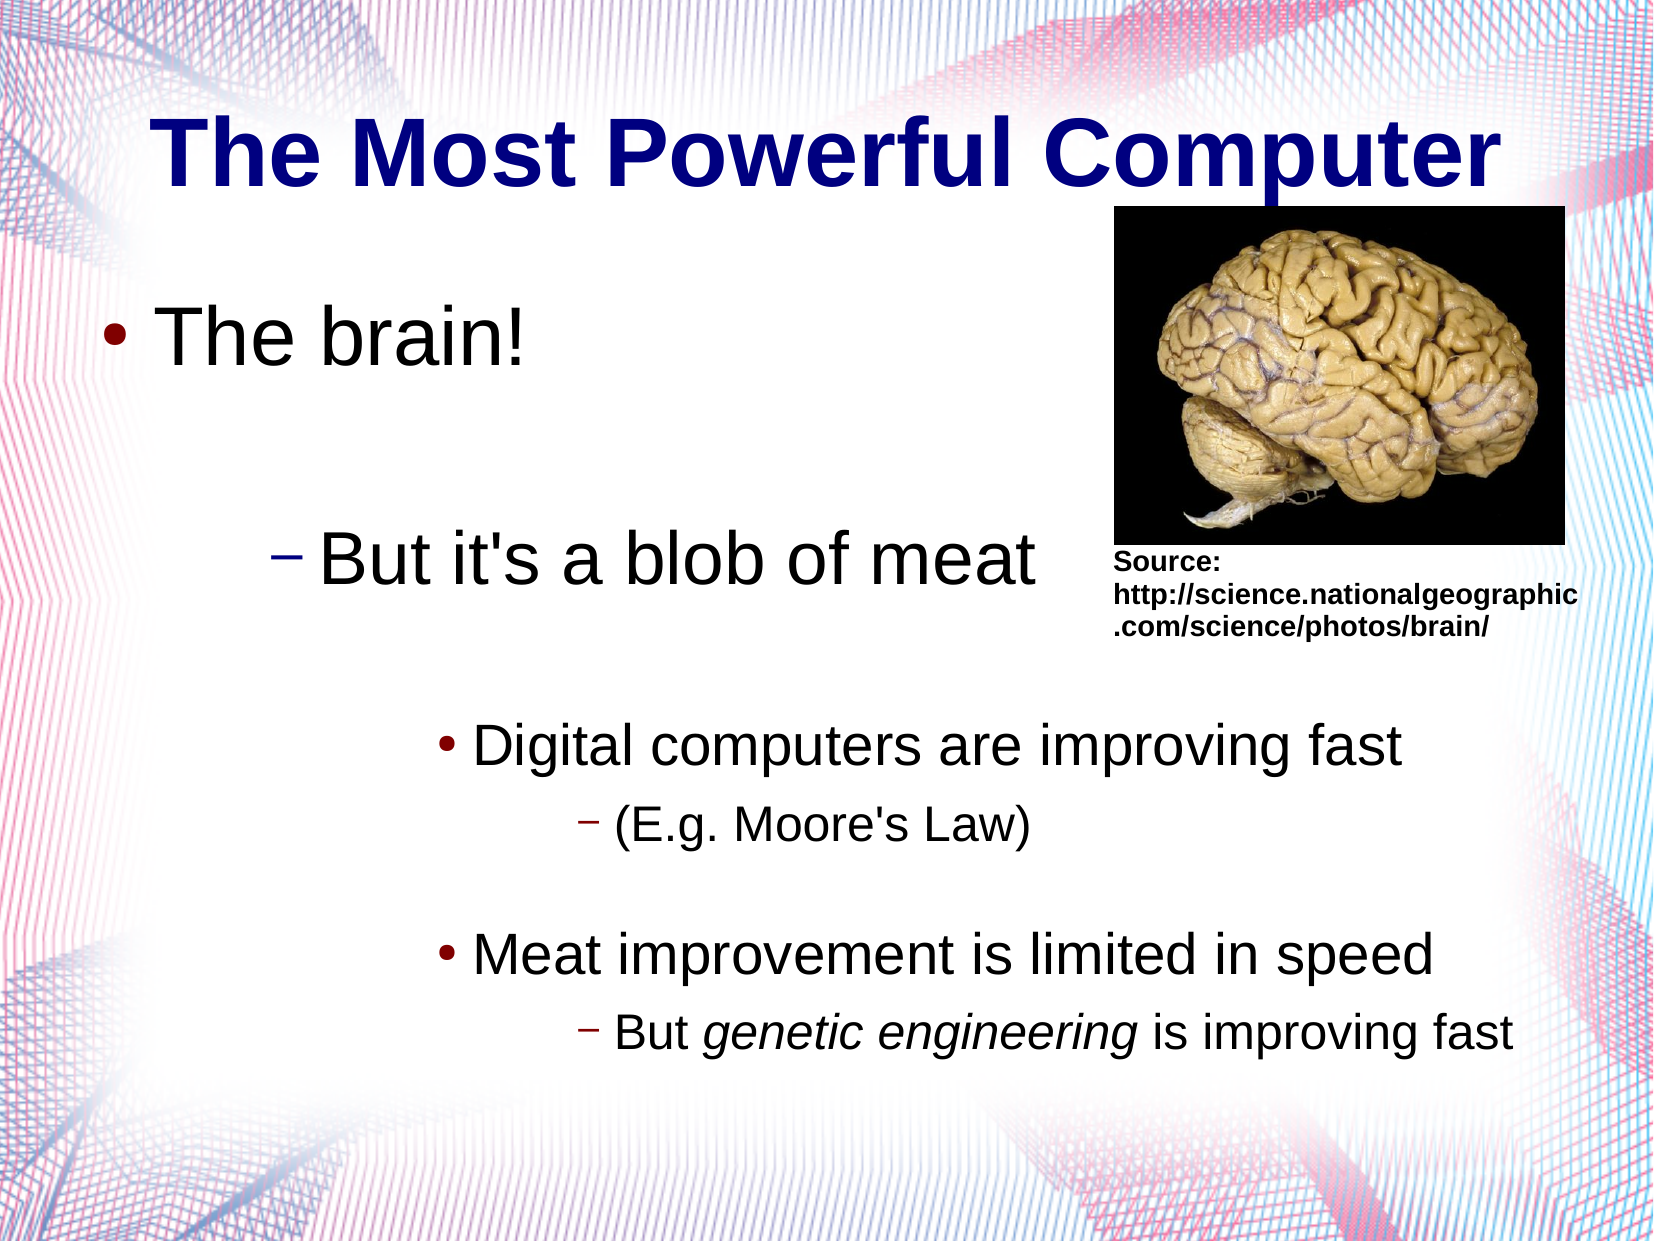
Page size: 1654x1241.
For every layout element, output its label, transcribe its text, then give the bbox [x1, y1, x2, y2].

text_box Source: http://science.nationalgeographic.com/science/photos/brain/ [1098, 537, 1601, 653]
title The Most Powerful Computer [82, 49, 1571, 257]
list The brain! But it's a blob of meat Digital computers are improving fast (E.g. Moore's Law) Meat improvement is limited in speed But genetic engineering is improving fast [82, 290, 1571, 1109]
picture [0, 0, 1654, 1241]
